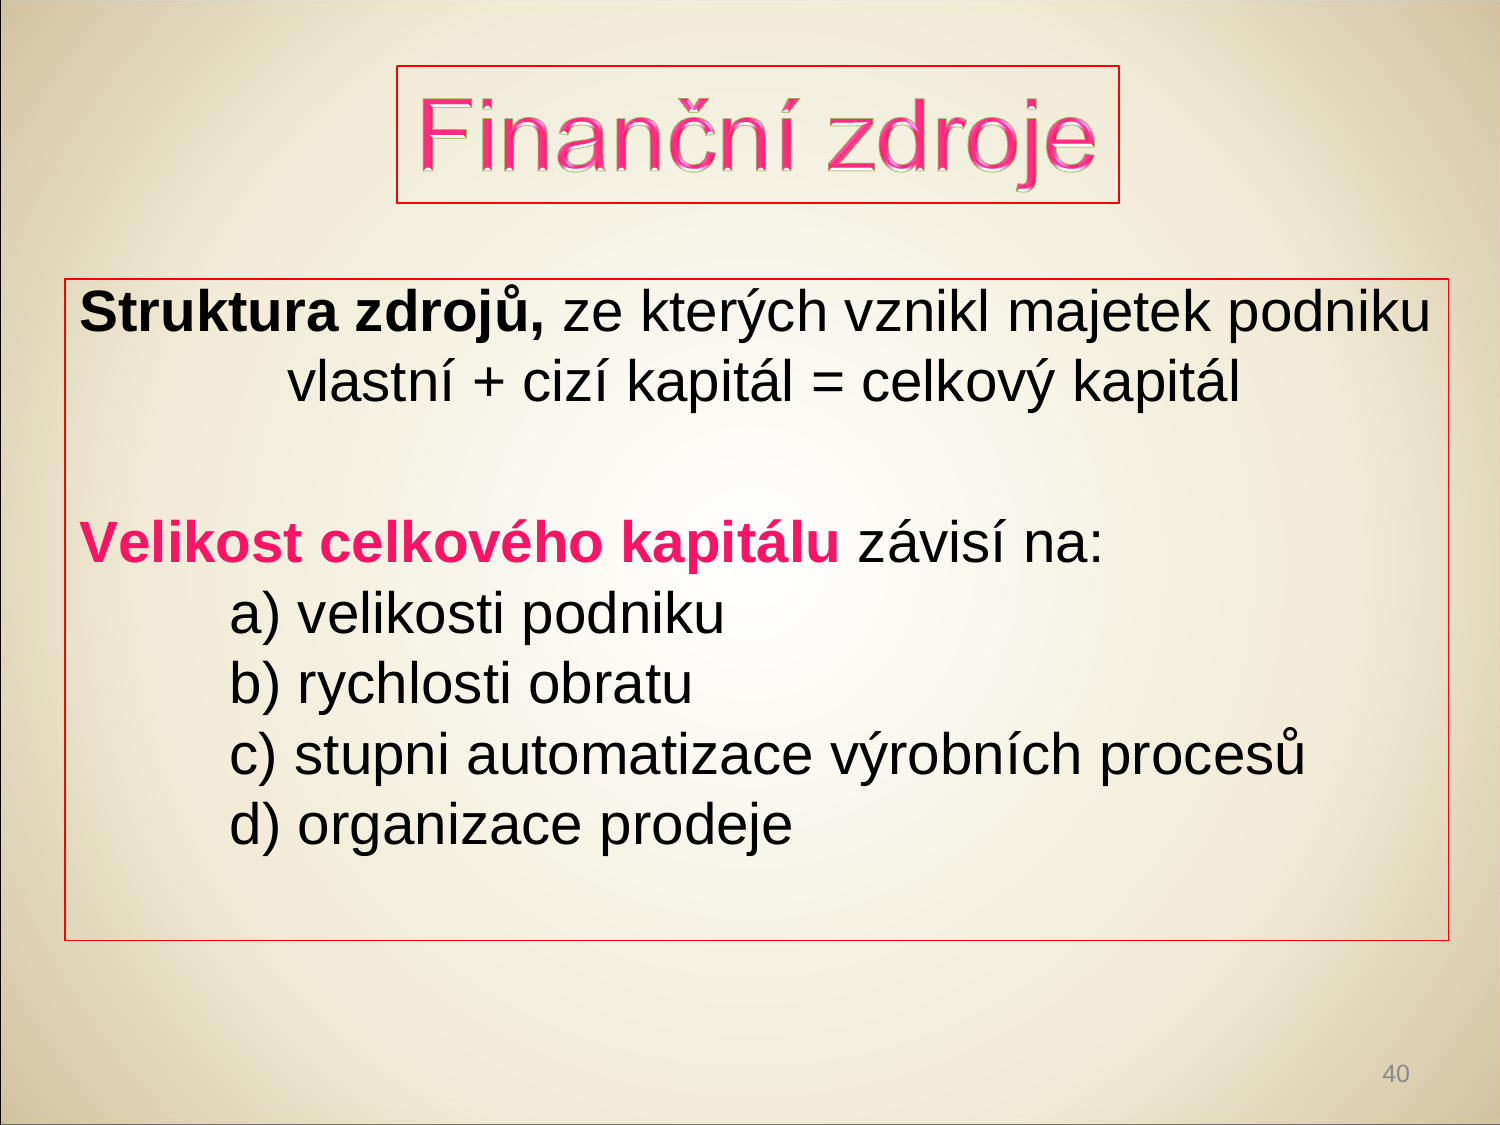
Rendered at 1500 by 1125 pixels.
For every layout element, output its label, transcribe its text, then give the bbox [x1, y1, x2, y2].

picture [0, 0, 1500, 1125]
list Struktura zdrojů, ze kterých vznikl majetek podniku vlastní + cizí kapitál = celkový kapitál Velikost celkového kapitálu závisí na: a) velikosti podniku b) rychlosti obratu c) stupni automatizace výrobních procesů d) organizace prodeje [64, 278, 1449, 941]
text_box <číslo> [1074, 1042, 1426, 1103]
